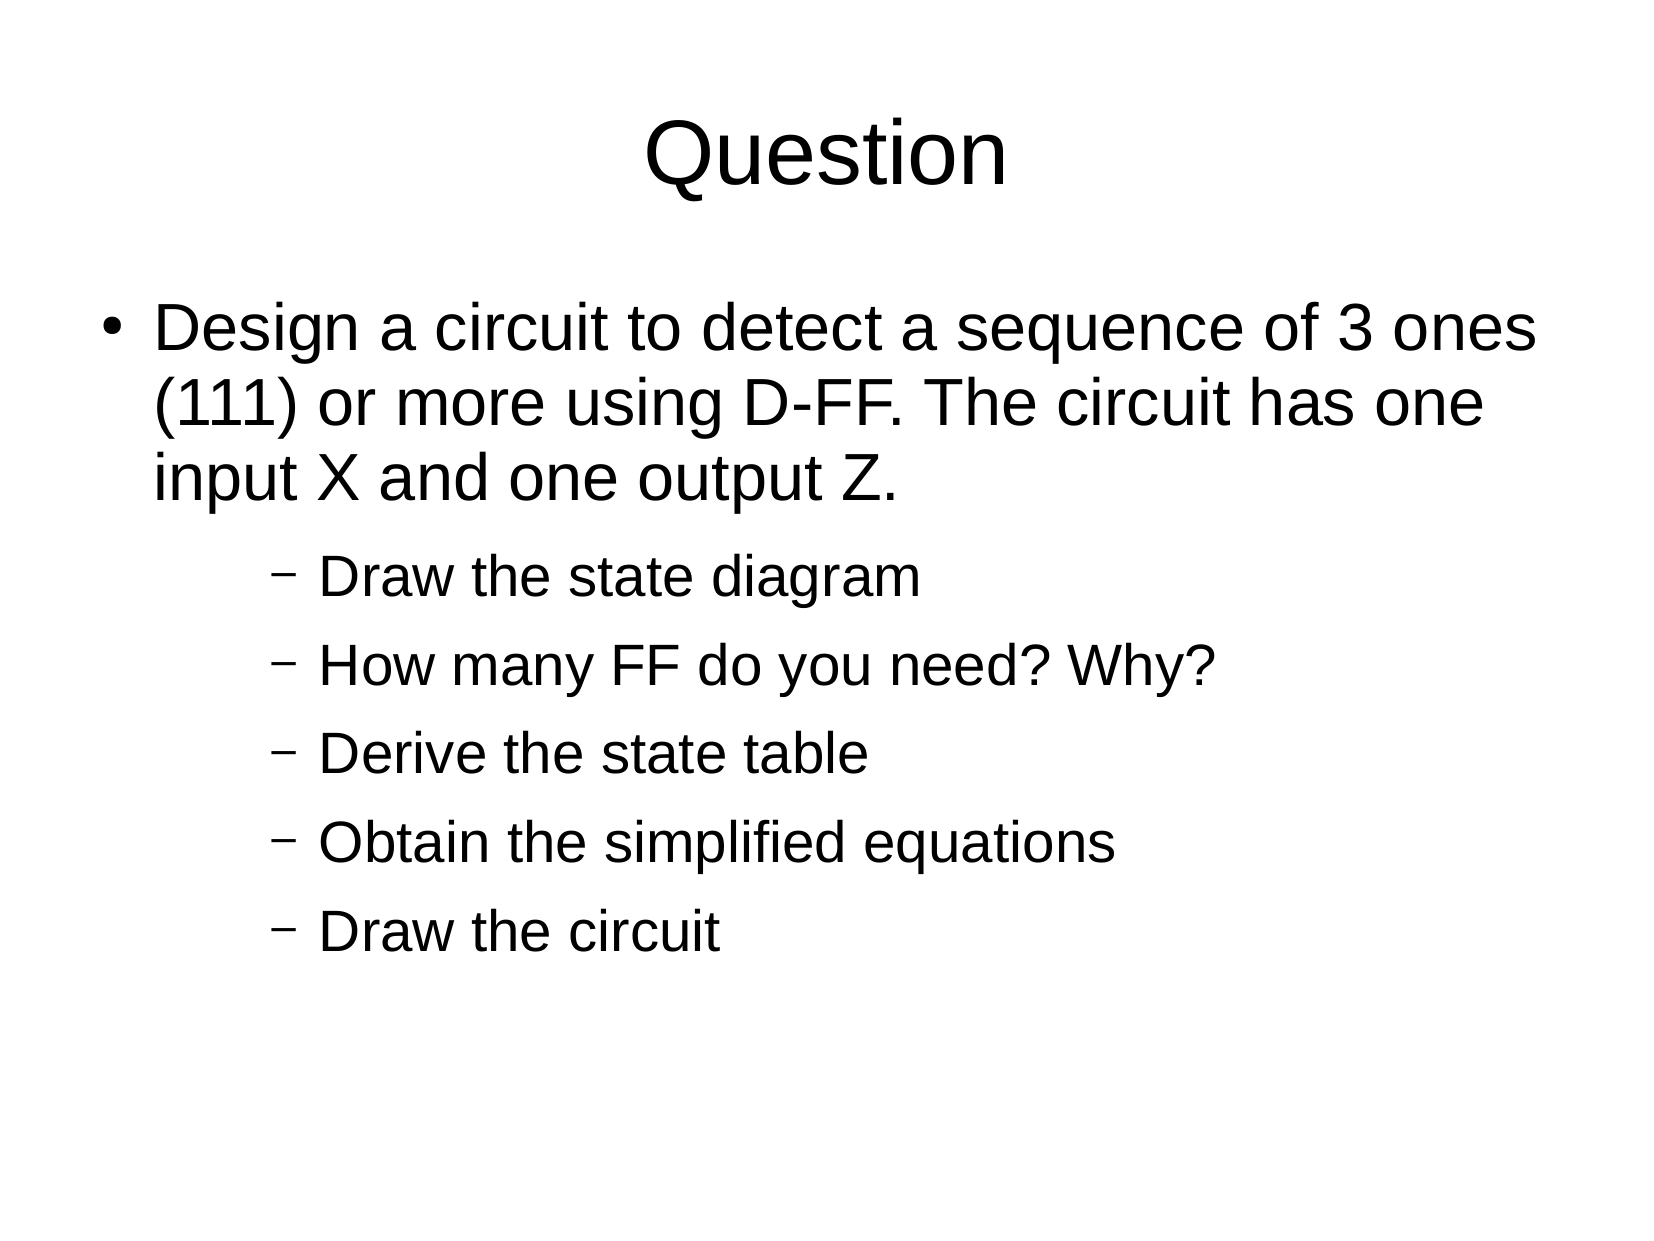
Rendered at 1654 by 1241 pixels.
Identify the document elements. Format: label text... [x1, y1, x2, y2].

list Design a circuit to detect a sequence of 3 ones (111) or more using D-FF. The circuit has one input X and one output Z. Draw the state diagram How many FF do you need? Why? Derive the state table Obtain the simplified equations Draw the circuit [82, 290, 1571, 1094]
title Question [82, 56, 1571, 250]
